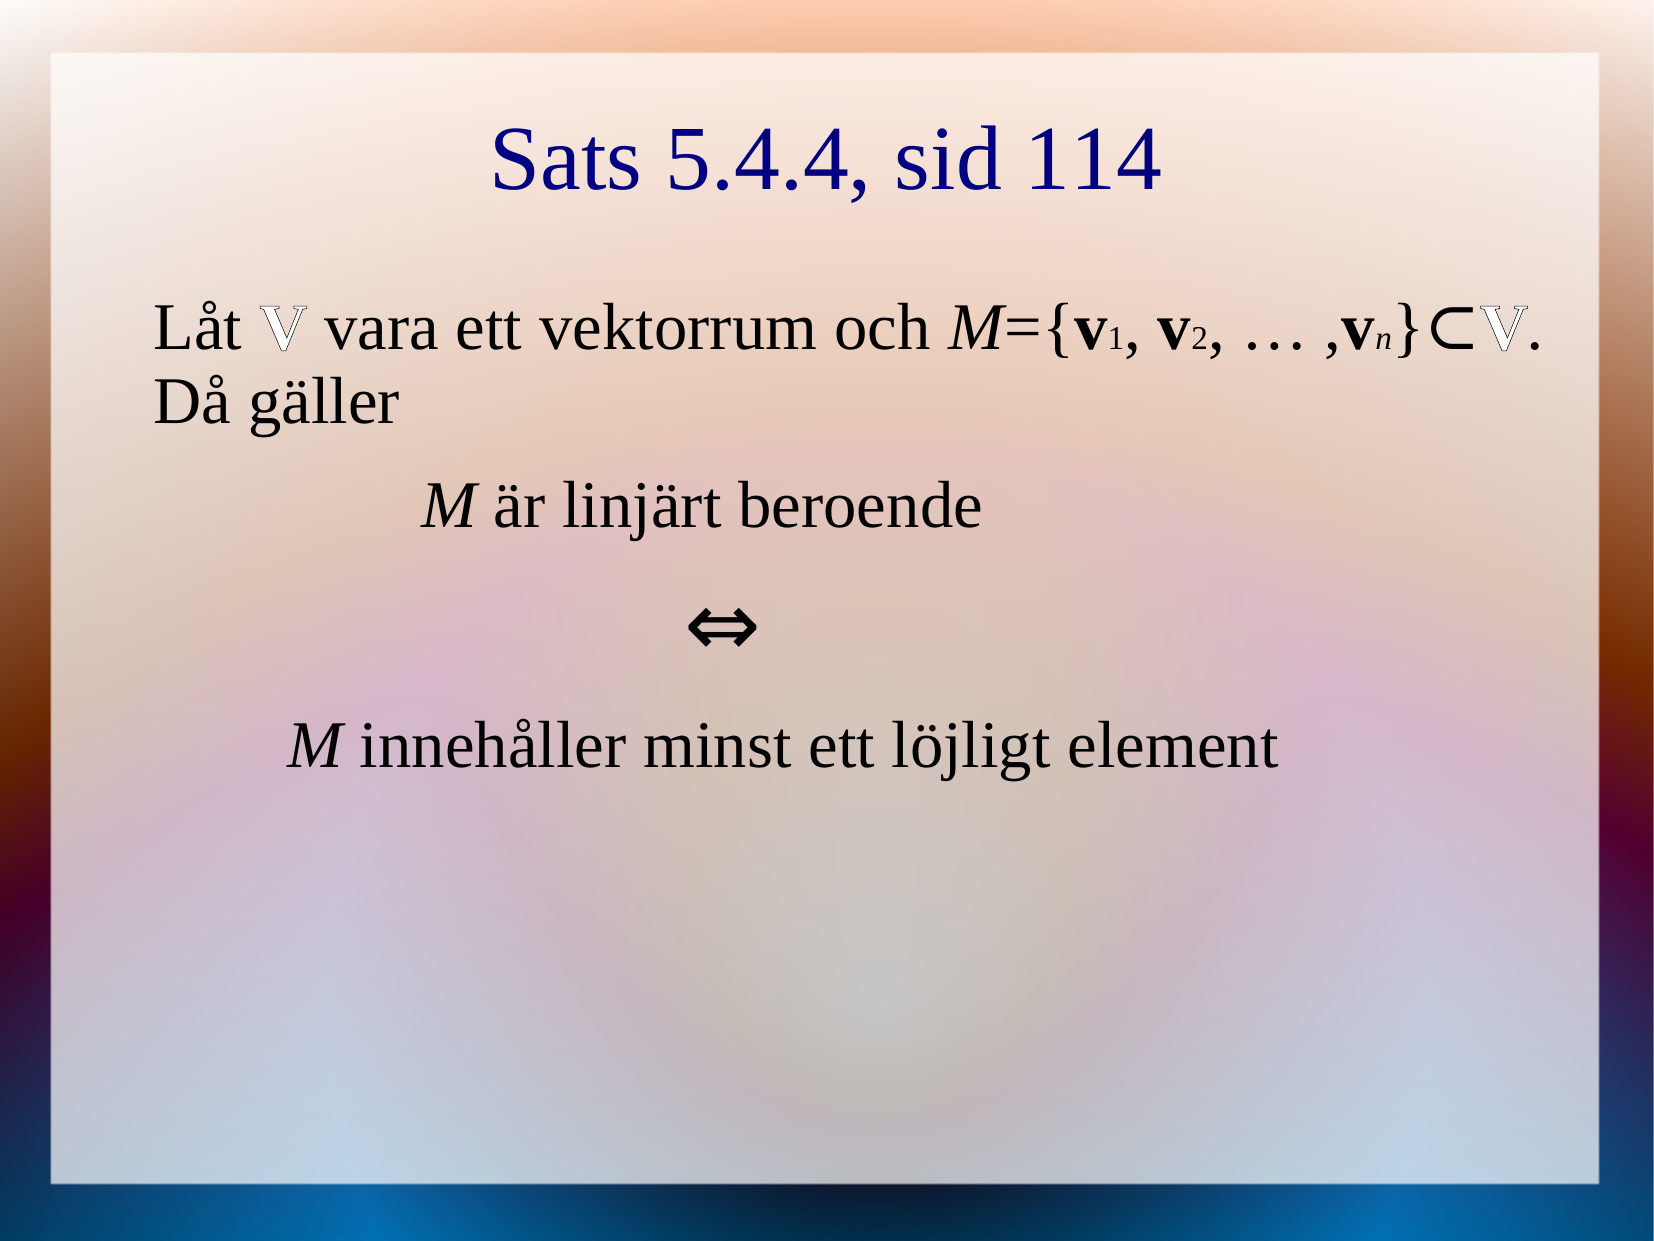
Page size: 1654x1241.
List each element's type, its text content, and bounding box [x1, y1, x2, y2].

picture [0, 0, 1654, 1241]
title Sats 5.4.4, sid 114 [82, 62, 1571, 256]
list Låt V vara ett vektorrum och M={v1, v2, … ,vn}⊂V. Då gäller M är linjärt beroende ⇔ M innehåller minst ett löjligt element [82, 290, 1571, 1019]
